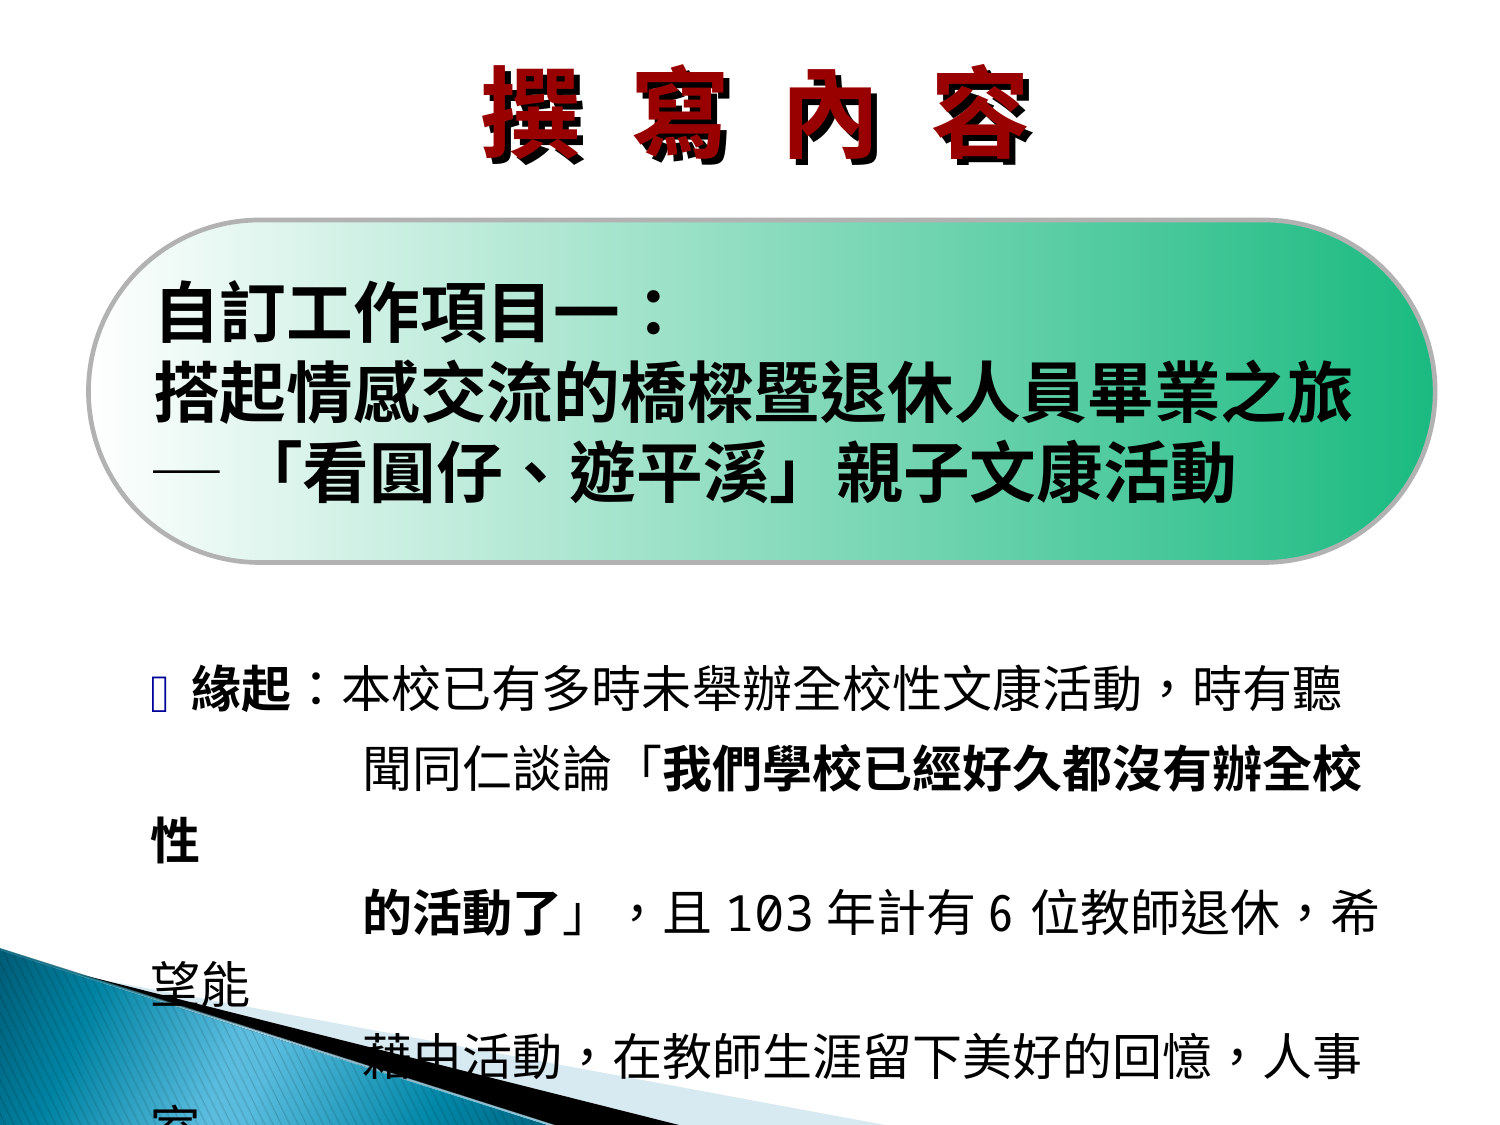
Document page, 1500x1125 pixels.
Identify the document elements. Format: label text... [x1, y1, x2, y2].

picture [169, 1121, 183, 1125]
picture [0, 946, 559, 1125]
text_box 緣起：本校已有多時未舉辦全校性文康活動，時有聽 聞同仁談論「我們學校已經好久都沒有辦全校性 的活動了」，且103年計有6位教師退休，希望能 藉由活動，在教師生涯留下美好的回憶，人事室 一向秉持給予同仁「有感服務」的理念，即規劃 一場親子文康活動的盛會。 [135, 586, 1424, 1012]
text_box 自訂工作項目一： 搭起情感交流的橋樑暨退休人員畢業之旅 ─「看圓仔、遊平溪」親子文康活動 [88, 219, 1436, 563]
text_box 撰 寫 內 容 [64, 42, 1447, 173]
